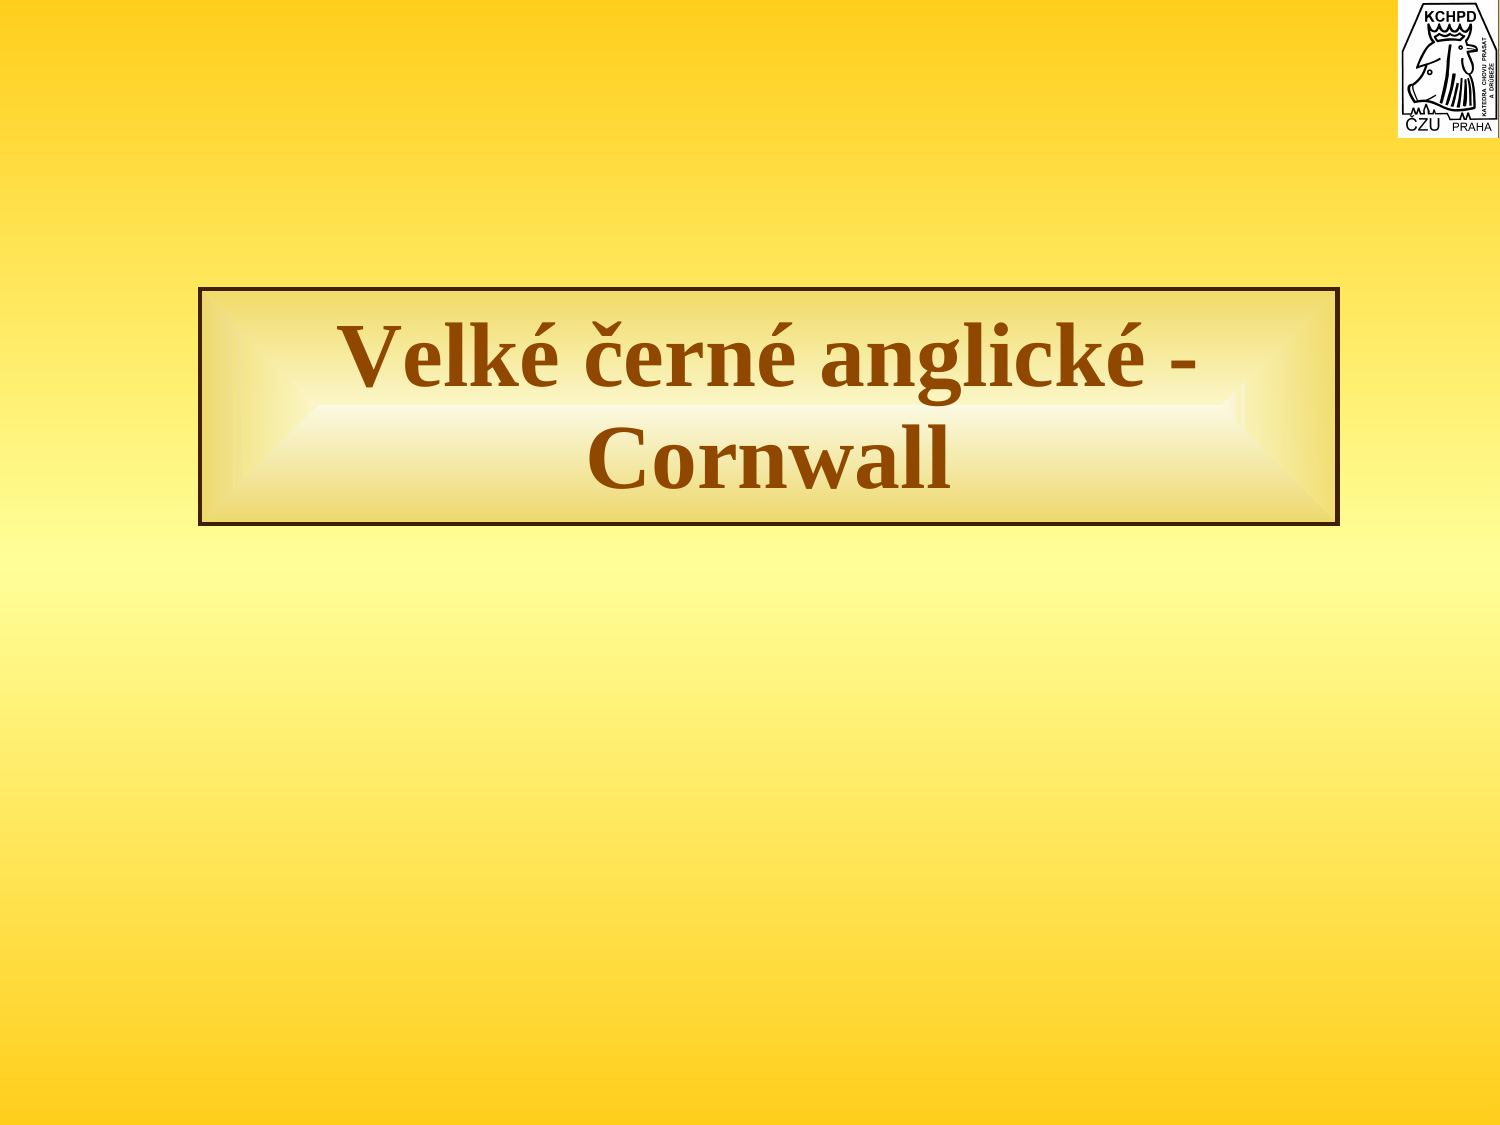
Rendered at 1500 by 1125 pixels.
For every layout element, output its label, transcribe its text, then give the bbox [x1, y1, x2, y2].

title Velké černé anglické - Cornwall [199, 288, 1338, 524]
chart [1397, 0, 1500, 140]
